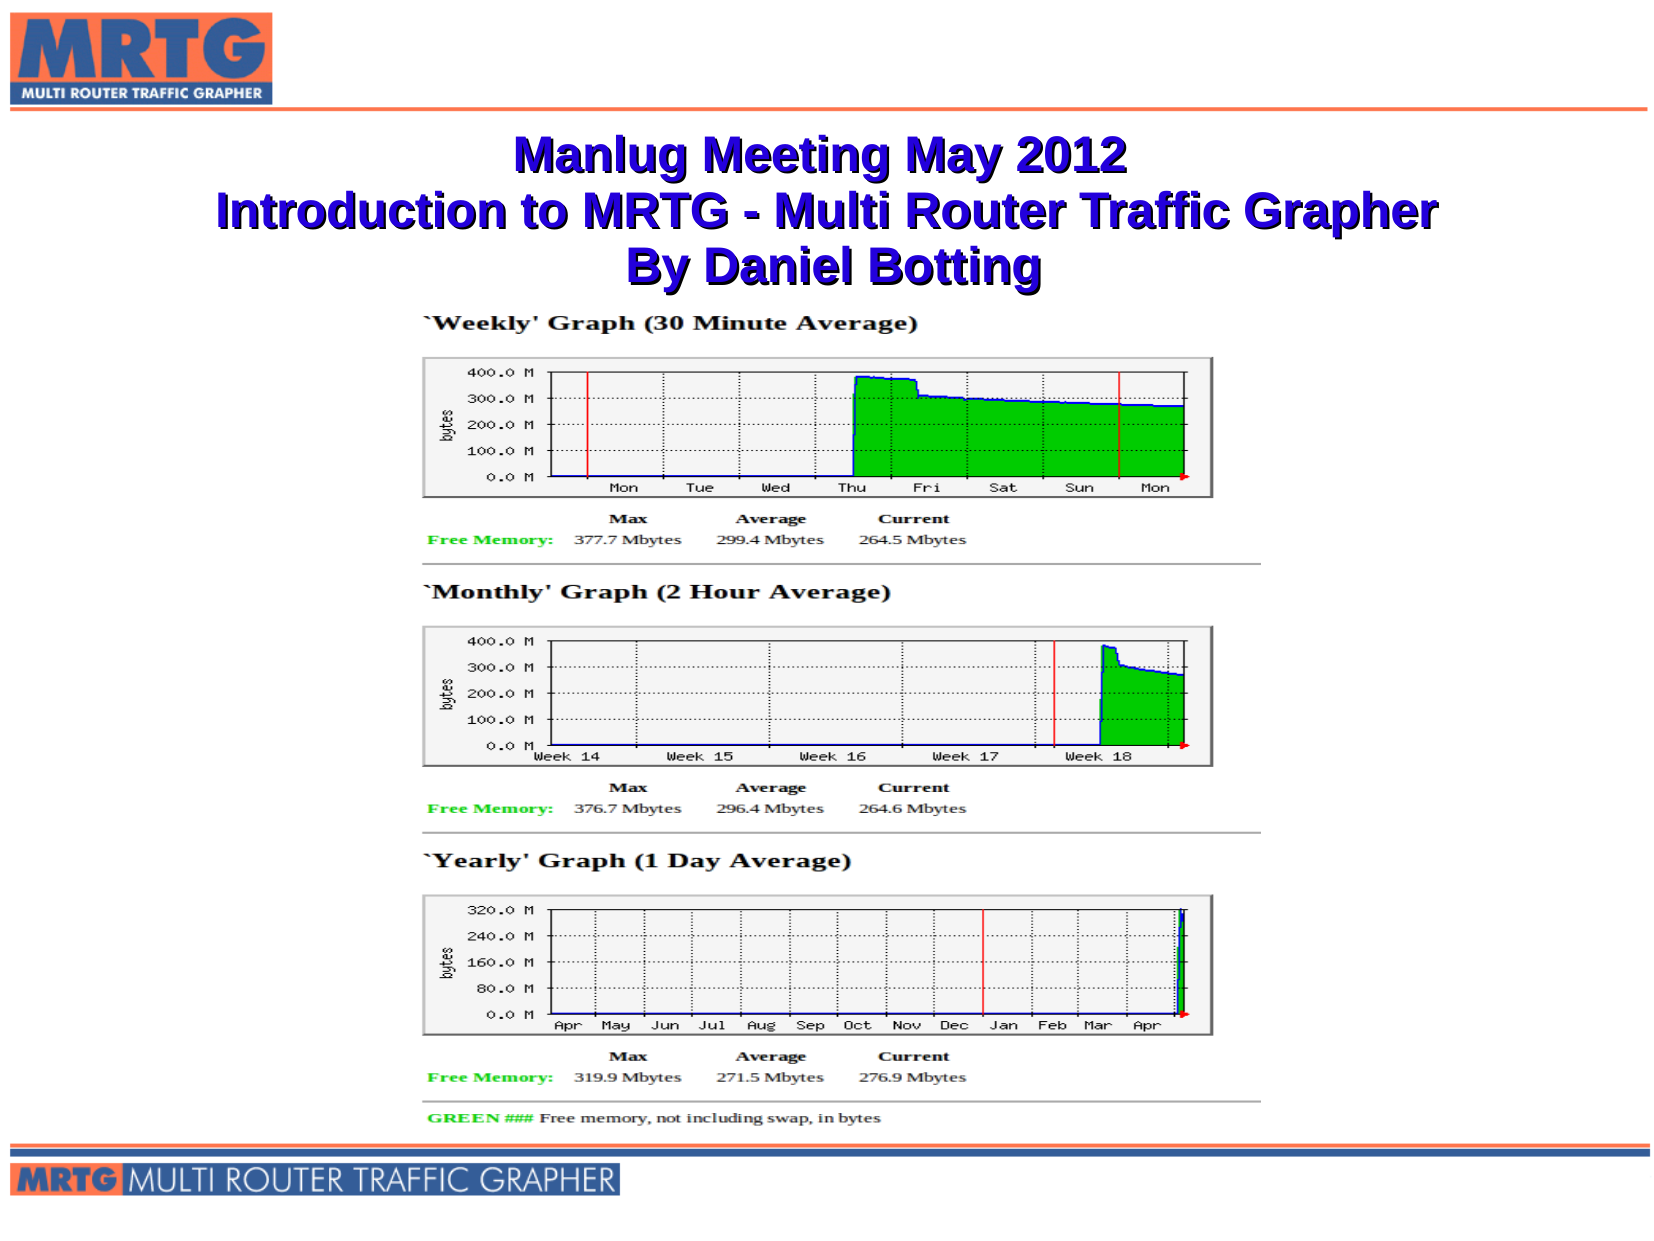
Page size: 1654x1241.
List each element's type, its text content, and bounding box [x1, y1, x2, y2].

picture [0, 1136, 1654, 1241]
title Manlug Meeting May 2012 Introduction to MRTG - Multi Router Traffic Grapher By Daniel Botting [82, 106, 1571, 314]
picture [0, 1, 1654, 119]
picture [413, 313, 1261, 1134]
